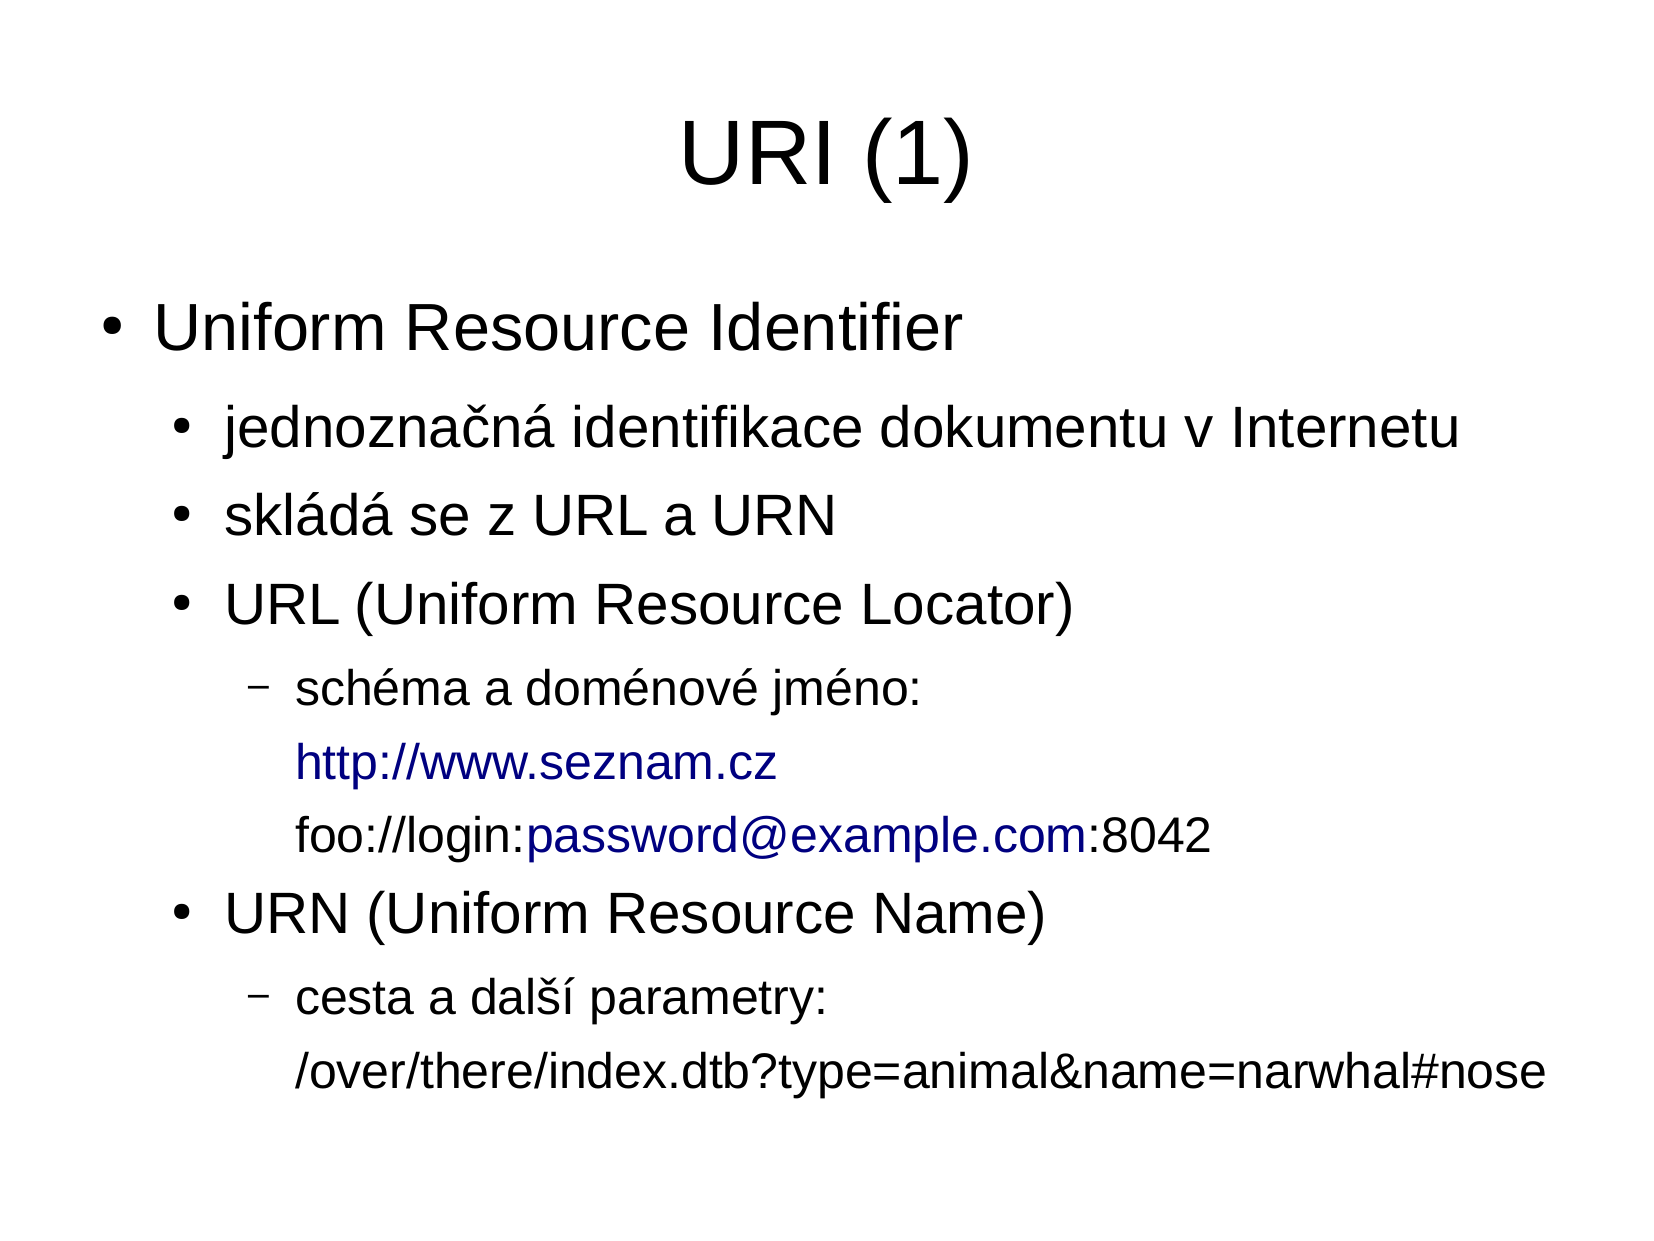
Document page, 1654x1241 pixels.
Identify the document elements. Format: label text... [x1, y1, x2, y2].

list Uniform Resource Identifier jednoznačná identifikace dokumentu v Internetu skládá se z URL a URN URL (Uniform Resource Locator) schéma a doménové jméno: http://www.seznam.cz foo://login:password@example.com:8042 URN (Uniform Resource Name) cesta a další parametry: /over/there/index.dtb?type=animal&name=narwhal#nose [82, 290, 1571, 1099]
title URI (1) [82, 56, 1571, 250]
